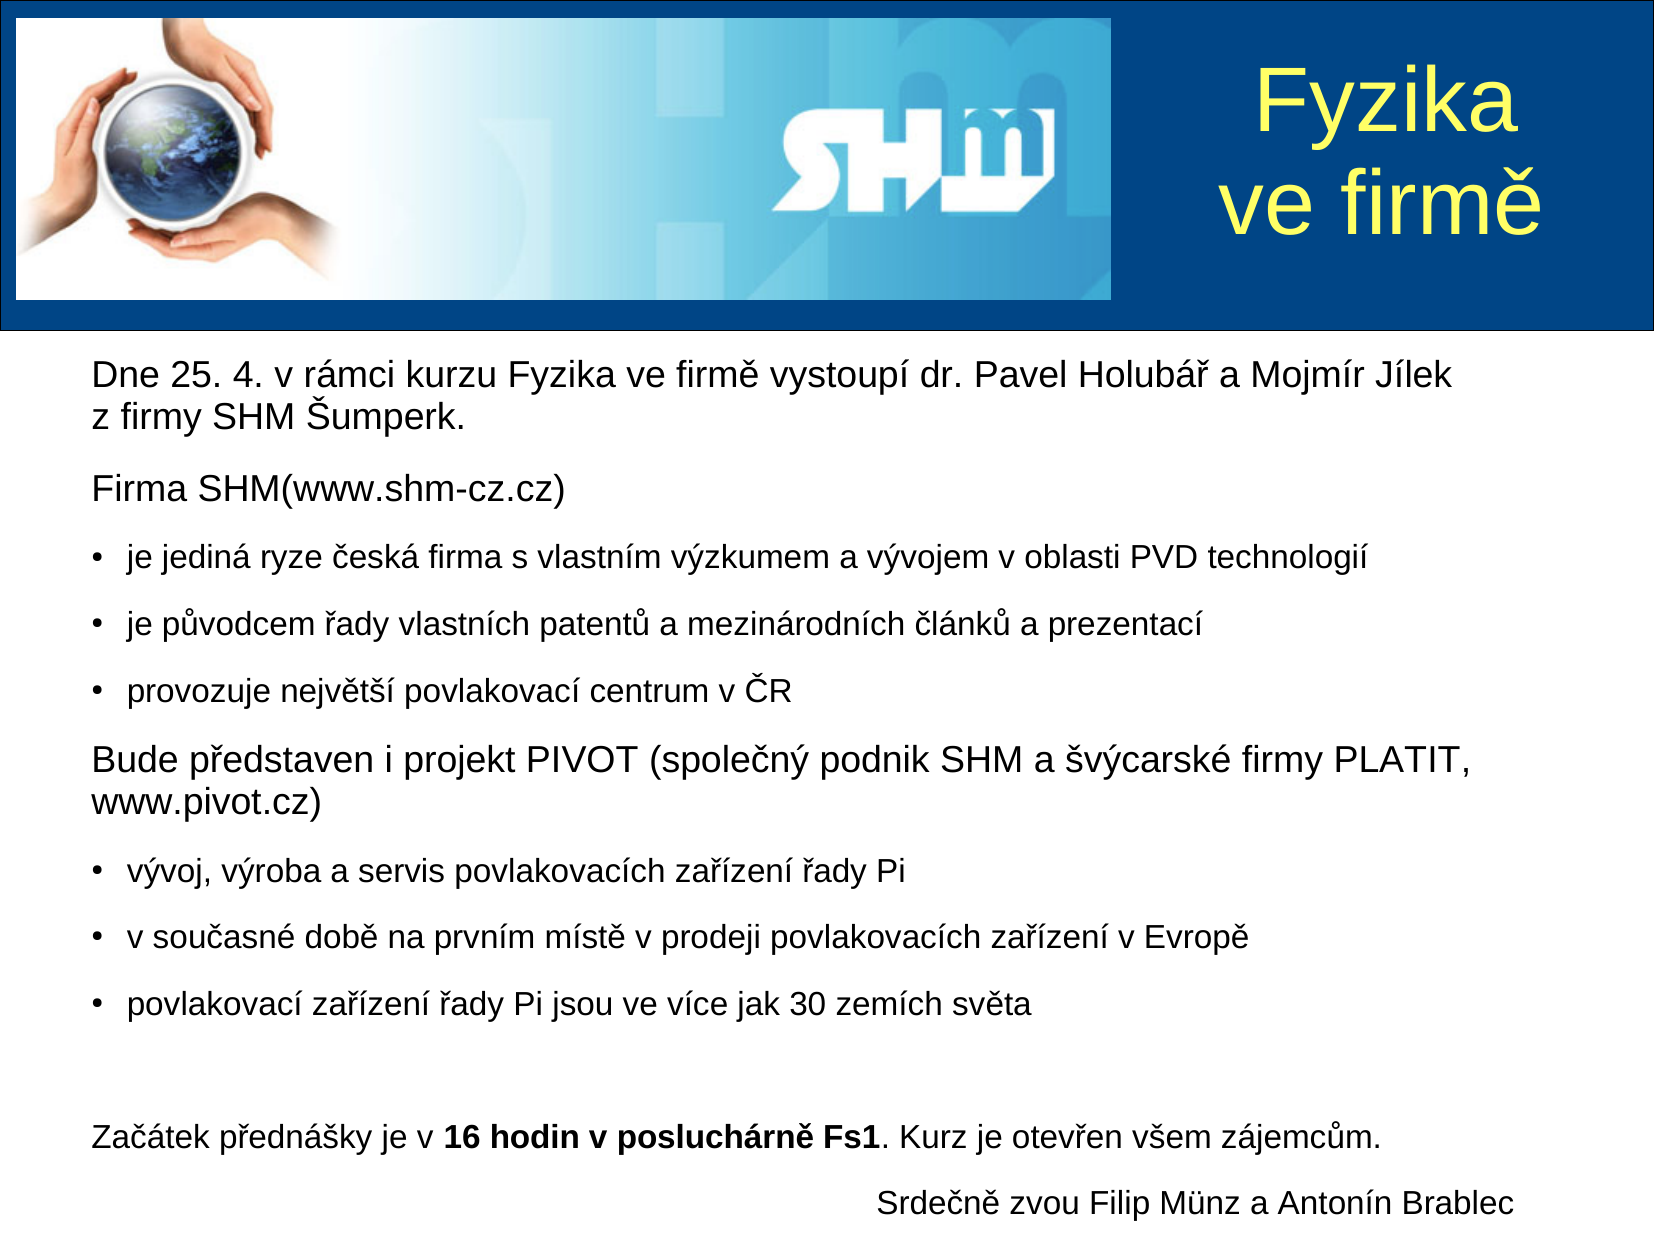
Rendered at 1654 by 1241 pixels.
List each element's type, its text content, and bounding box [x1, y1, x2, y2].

list Dne 25. 4. v rámci kurzu Fyzika ve firmě vystoupí dr. Pavel Holubář a Mojmír Jílek z firmy SHM Šumperk. Firma SHM(www.shm-cz.cz) je jediná ryze česká firma s vlastním výzkumem a vývojem v oblasti PVD technologií je původcem řady vlastních patentů a mezinárodních článků a prezentací provozuje největší povlakovací centrum v ČR Bude představen i projekt PIVOT (společný podnik SHM a švýcarské firmy PLATIT, www.pivot.cz) vývoj, výroba a servis povlakovacích zařízení řady Pi v současné době na prvním místě v prodeji povlakovacích zařízení v Evropě povlakovací zařízení řady Pi jsou ve více jak 30 zemích světa Začátek přednášky je v 16 hodin v posluchárně Fs1. Kurz je otevřen všem zájemcům. Srdečně zvou Filip Münz a Antonín Brablec [91, 353, 1525, 1206]
title Fyzika ve firmě [1111, 47, 1546, 256]
picture [16, 18, 1111, 301]
text_box [0, 0, 1654, 331]
picture [0, 331, 1654, 1241]
